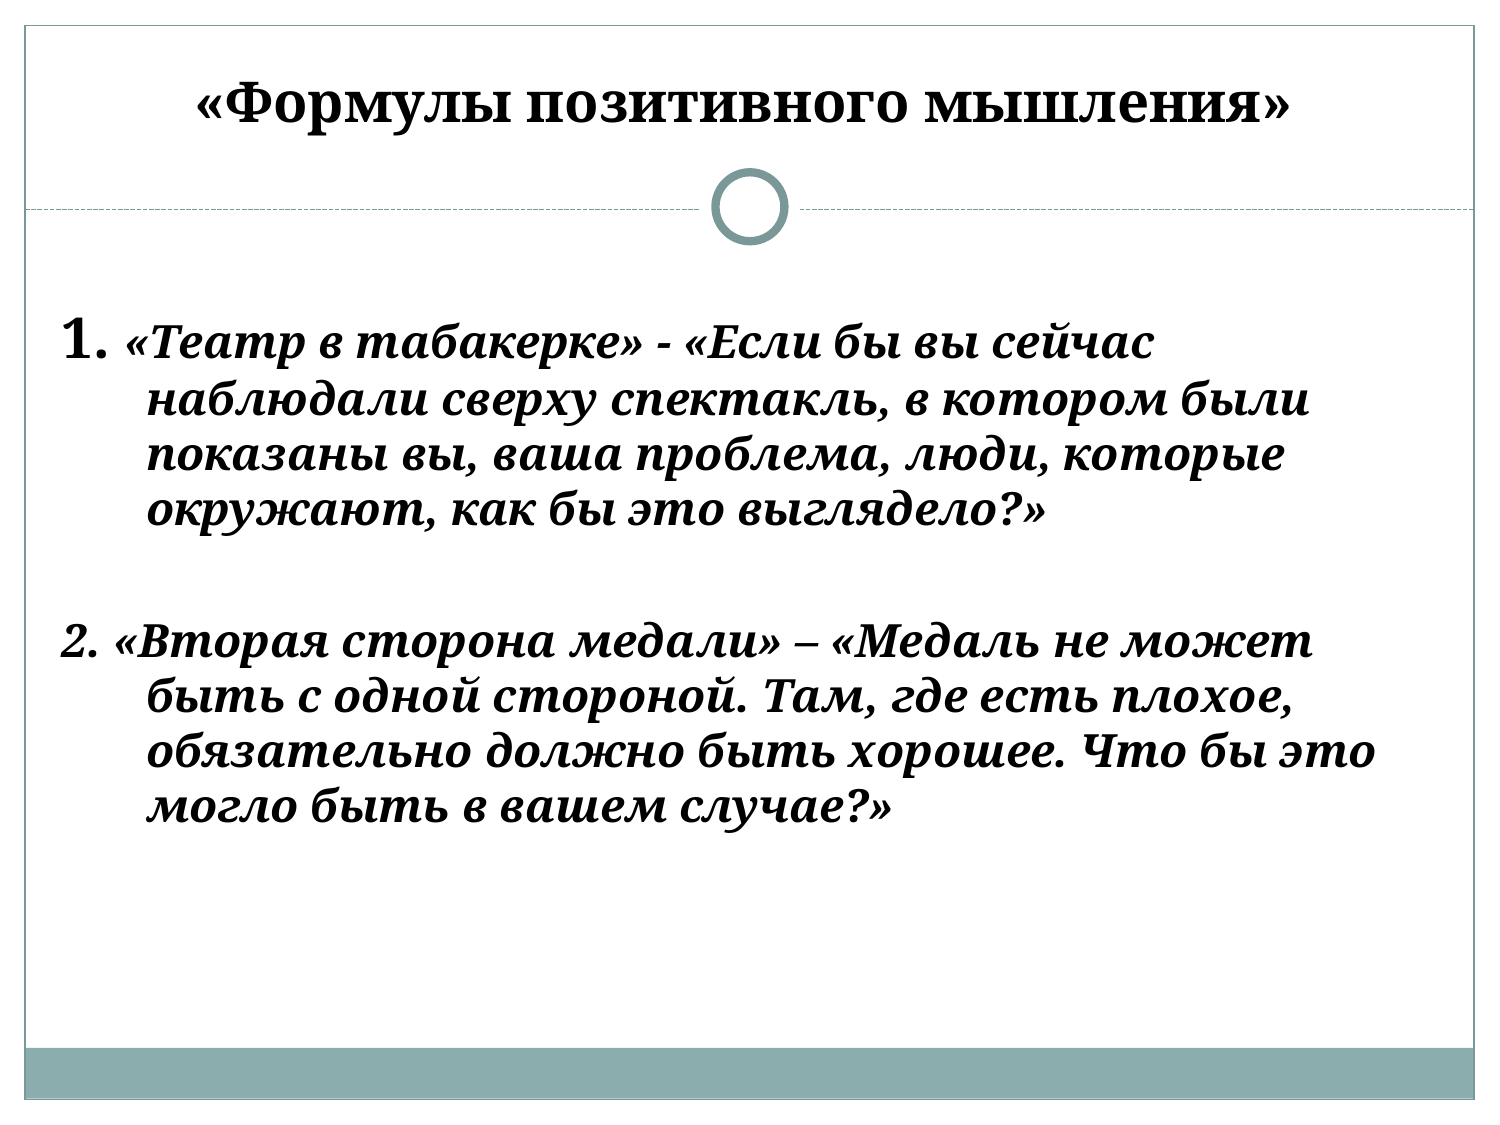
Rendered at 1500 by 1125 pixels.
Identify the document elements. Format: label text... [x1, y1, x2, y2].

list «Формулы позитивного мышления» 1. «Театр в табакерке» - «Если бы вы сейчас наблюдали сверху спектакль, в котором были показаны вы, ваша проблема, люди, которые окружают, как бы это выглядело?» 2. «Вторая сторона медали» – «Медаль не может быть с одной стороной. Там, где есть плохое, обязательно должно быть хорошее. Что бы это могло быть в вашем случае?» [46, 58, 1397, 1055]
